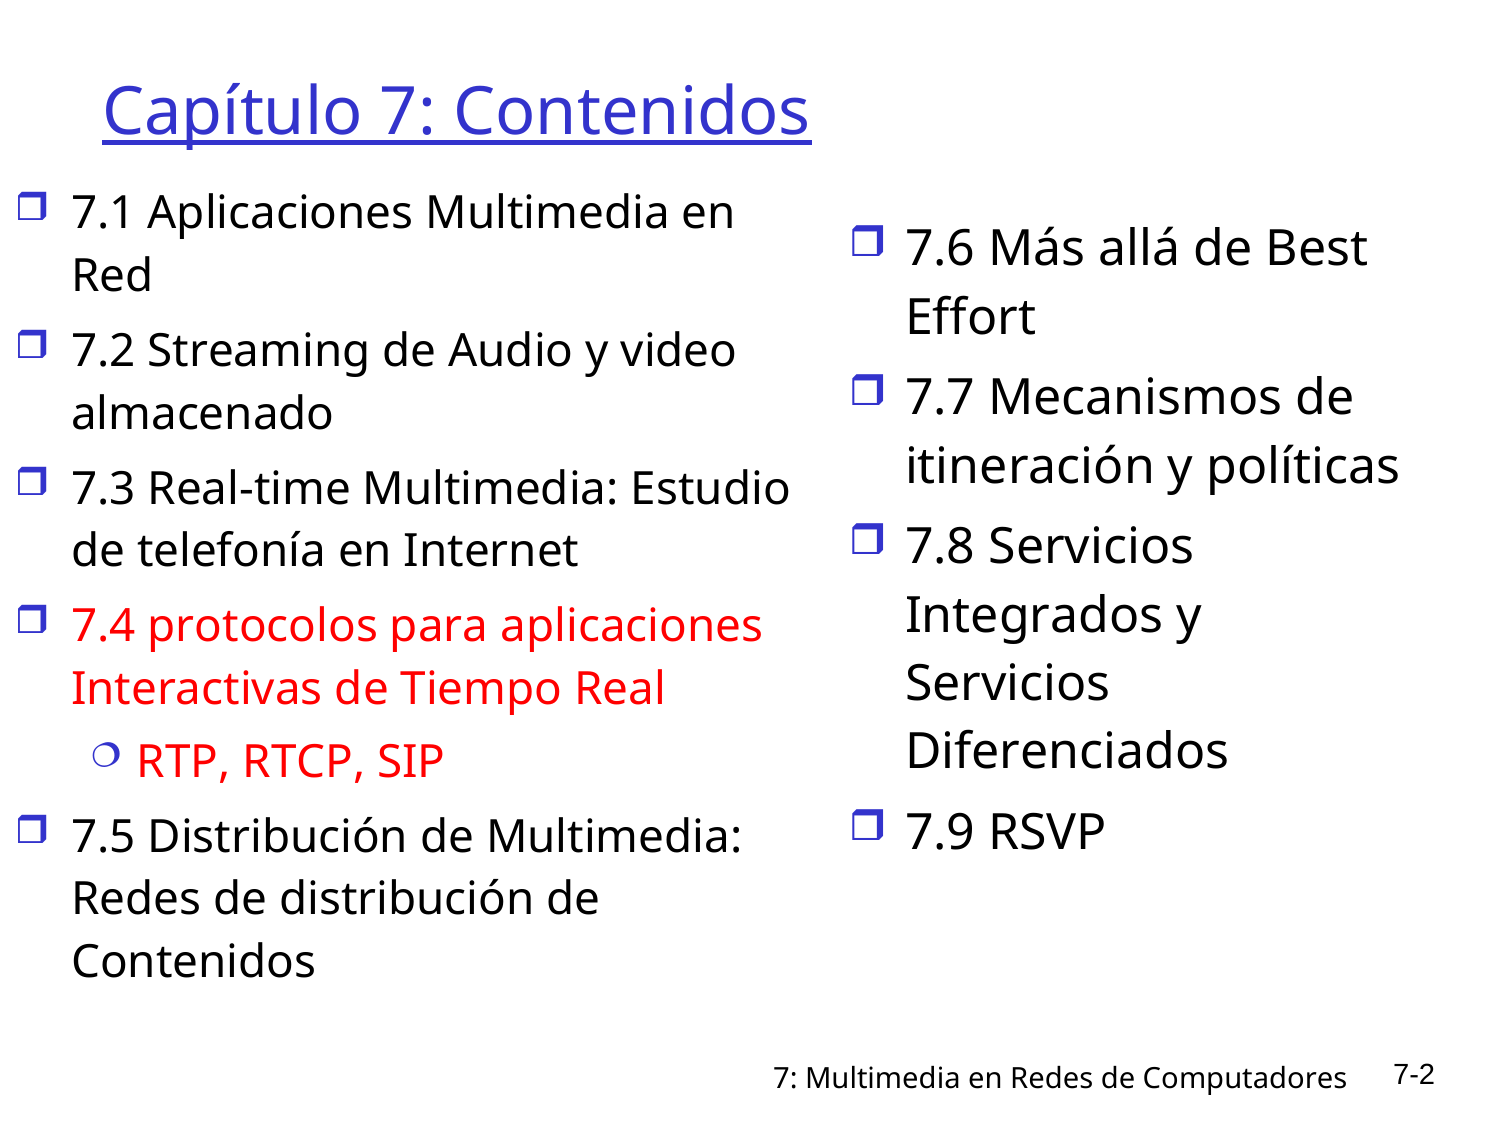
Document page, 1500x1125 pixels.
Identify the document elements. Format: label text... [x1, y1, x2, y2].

list 7.6 Más allá de Best Effort 7.7 Mecanismos de itineración y políticas 7.8 Servicios Integrados y Servicios Diferenciados 7.9 RSVP [834, 204, 1430, 968]
title Capítulo 7: Contenidos [87, 37, 1363, 181]
list 7.1 Aplicaciones Multimedia en Red 7.2 Streaming de Audio y video almacenado 7.3 Real-time Multimedia: Estudio de telefonía en Internet 7.4 protocolos para aplicaciones Interactivas de Tiempo Real RTP, RTCP, SIP 7.5 Distribución de Multimedia: Redes de distribución de Contenidos [0, 172, 824, 978]
